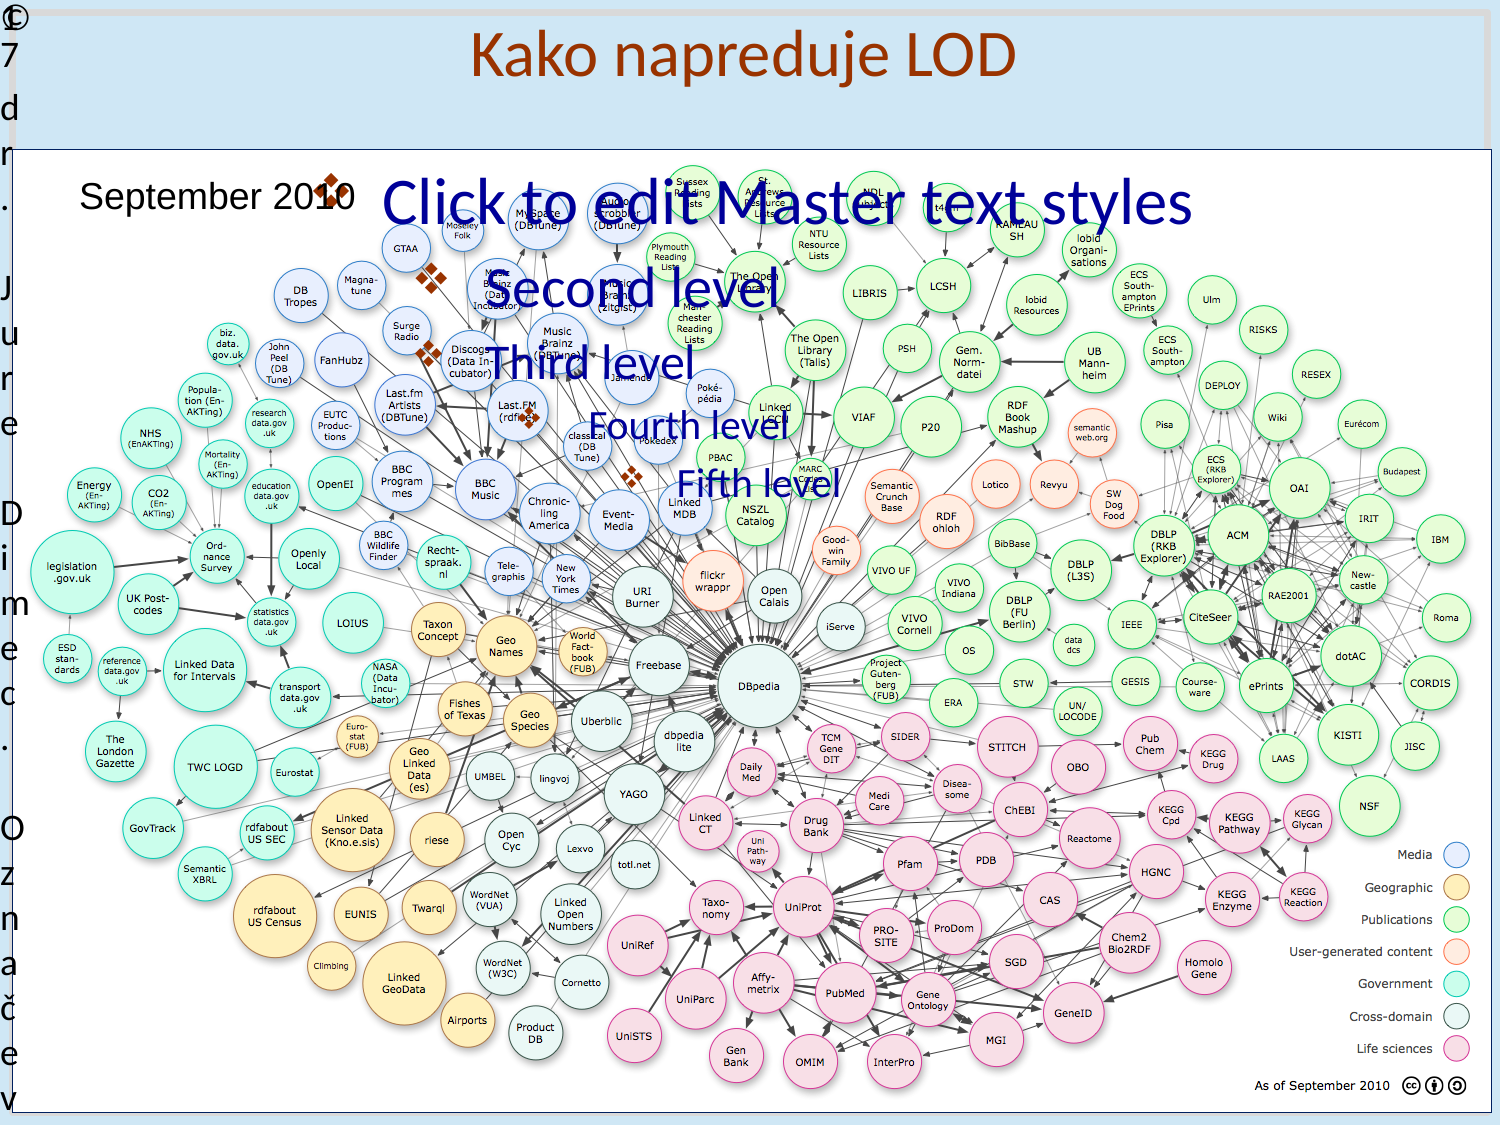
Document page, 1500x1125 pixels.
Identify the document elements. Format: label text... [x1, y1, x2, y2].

text_box September 2010 [64, 164, 371, 225]
picture [12, 819, 20, 837]
picture [12, 504, 18, 522]
title Kako napreduje LOD [12, 12, 1475, 88]
picture [12, 149, 1492, 1113]
